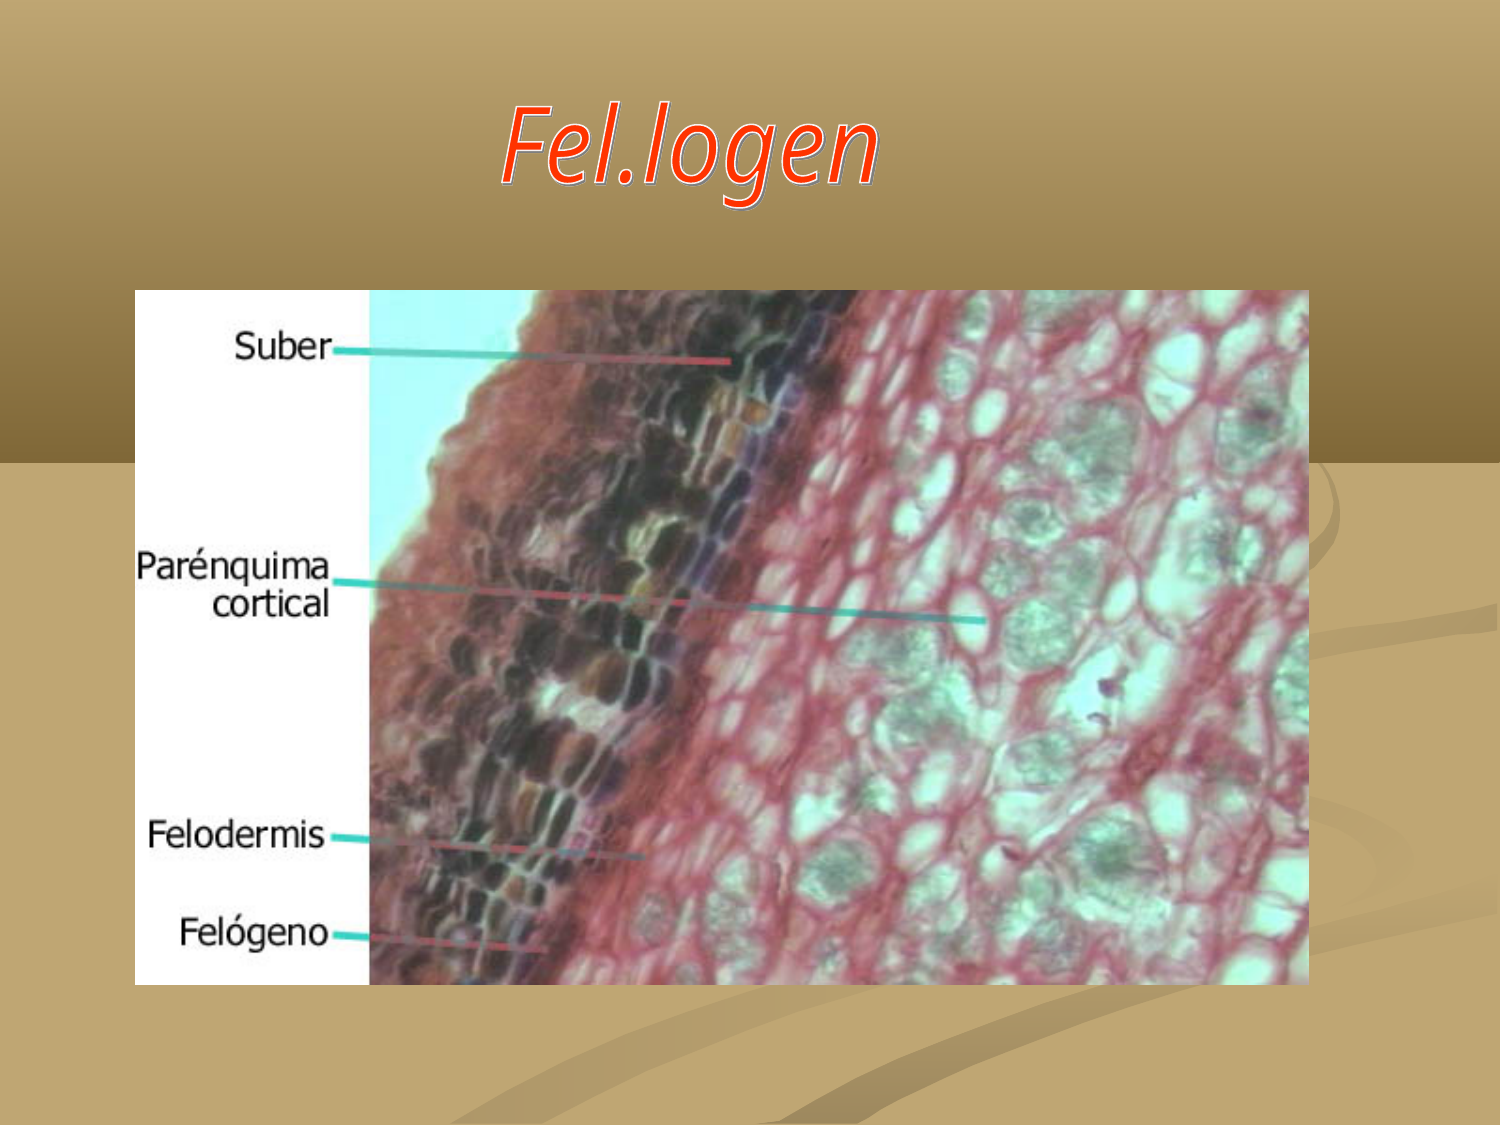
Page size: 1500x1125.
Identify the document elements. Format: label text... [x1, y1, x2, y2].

text_box Fel.logen [671, 124, 717, 184]
text_box Fel.logen [548, 124, 590, 184]
text_box Fel.logen [723, 124, 775, 208]
text_box Fel.logen [644, 101, 669, 183]
text_box Fel.logen [594, 101, 620, 183]
text_box Fel.logen [782, 124, 823, 184]
text_box Fel.logen [828, 124, 877, 183]
text_box Fel.logen [501, 106, 552, 183]
text_box Fel.logen [619, 169, 632, 184]
picture [135, 290, 1309, 985]
